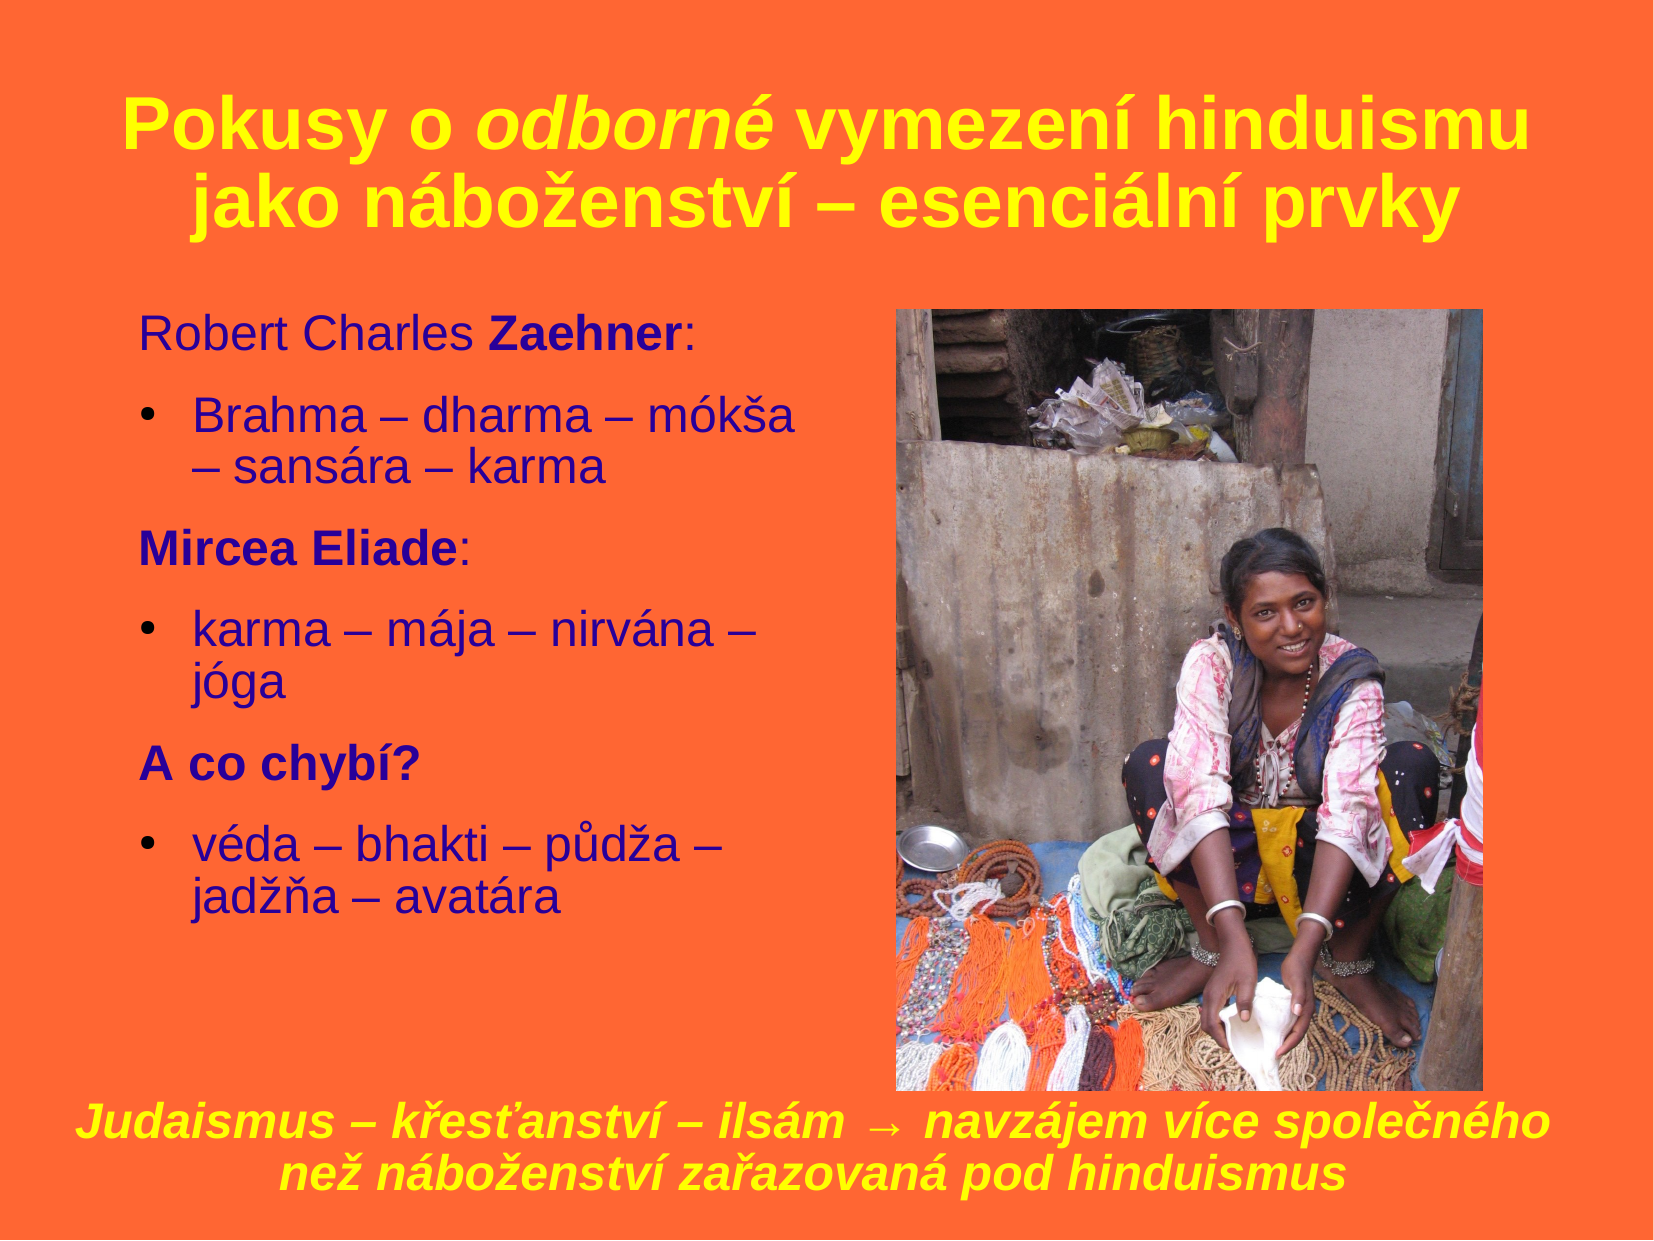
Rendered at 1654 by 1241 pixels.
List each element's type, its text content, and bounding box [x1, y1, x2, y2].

list Robert Charles Zaehner: Brahma – dharma – mókša – sansára – karma Mircea Eliade: karma – mája – nirvána – jóga A co chybí? véda – bhakti – půdža – jadžňa – avatára [121, 309, 811, 983]
text_box Judaismus – křesťanství – ilsám → navzájem více společného než náboženství zařazovaná pod hinduismus [43, 1097, 1584, 1202]
title Pokusy o odborné vymezení hinduismu jako náboženství – esenciální prvky [121, 61, 1534, 270]
picture [896, 309, 1483, 1091]
